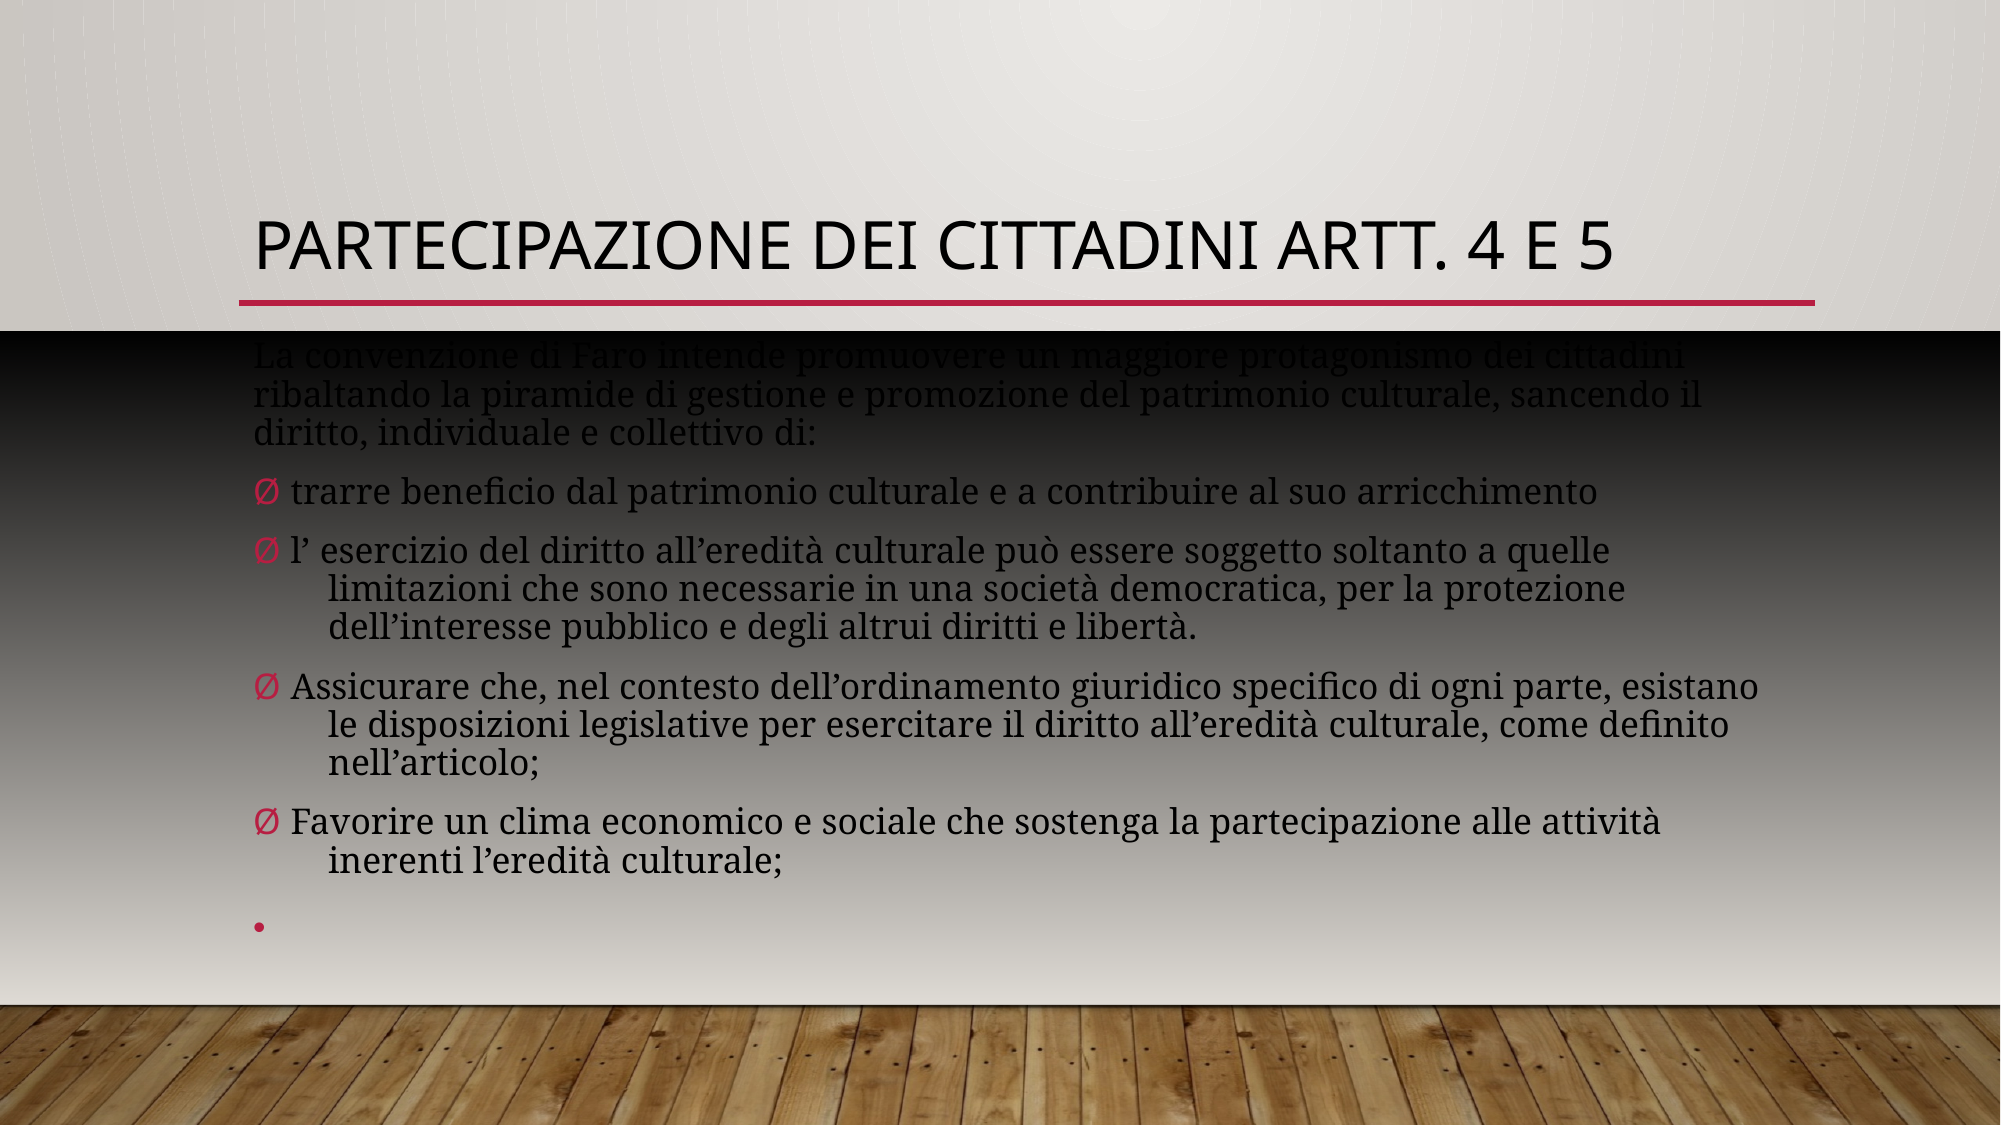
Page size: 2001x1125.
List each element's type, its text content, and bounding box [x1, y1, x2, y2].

title Partecipazione dei cittadini artt. 4 e 5 [238, 131, 1814, 305]
list La convenzione di Faro intende promuovere un maggiore protagonismo dei cittadini ribaltando la piramide di gestione e promozione del patrimonio culturale, sancendo il diritto, individuale e collettivo di: trarre beneficio dal patrimonio culturale e a contribuire al suo arricchimento l’ esercizio del diritto all’eredità culturale può essere soggetto soltanto a quelle limitazioni che sono necessarie in una società democratica, per la protezione dell’interesse pubblico e degli altrui diritti e libertà. Assicurare che, nel contesto dell’ordinamento giuridico specifico di ogni parte, esistano le disposizioni legislative per esercitare il diritto all’eredità culturale, come definito nell’articolo; Favorire un clima economico e sociale che sostenga la partecipazione alle attività inerenti l’eredità culturale; [238, 330, 1814, 897]
